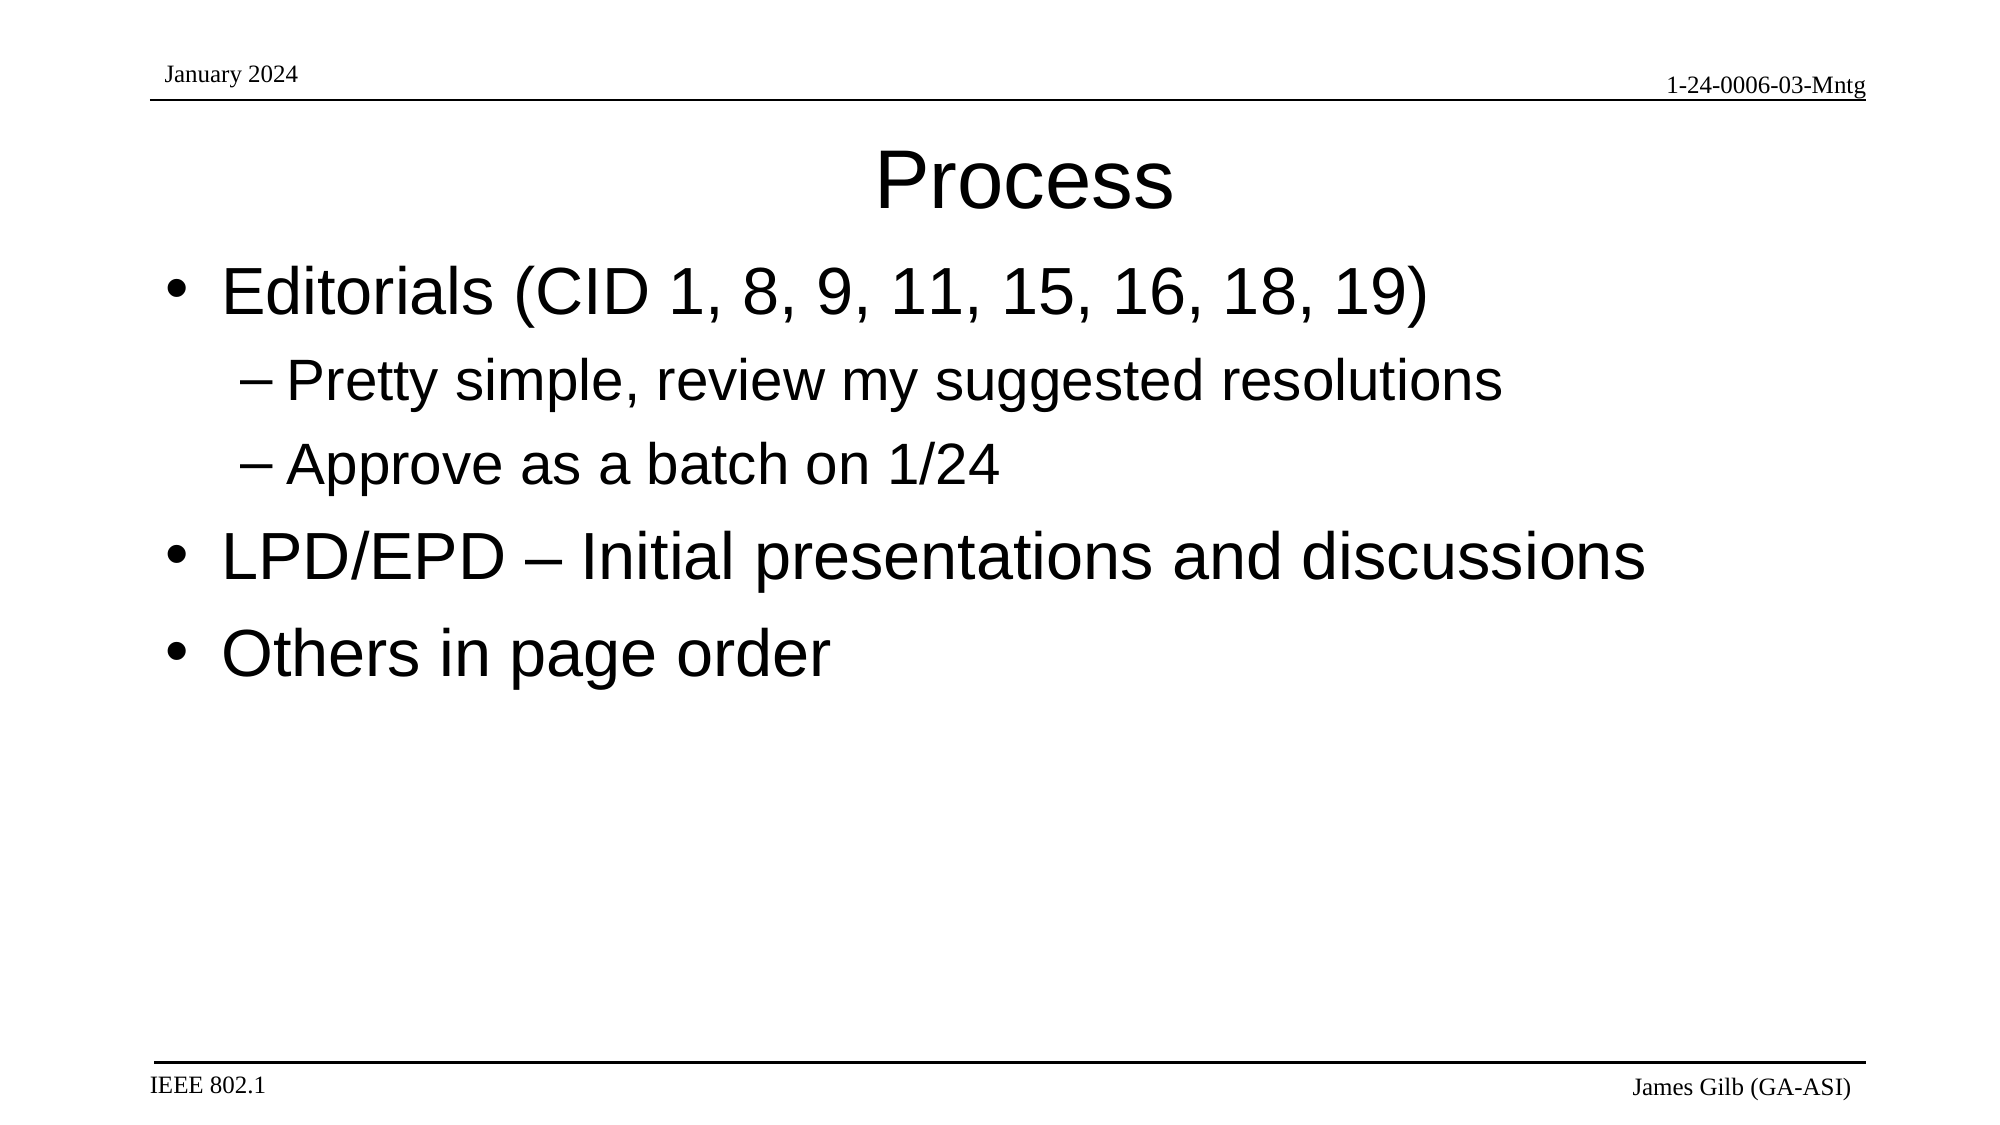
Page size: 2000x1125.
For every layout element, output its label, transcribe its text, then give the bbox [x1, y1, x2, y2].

list Editorials (CID 1, 8, 9, 11, 15, 16, 18, 19) Pretty simple, review my suggested resolutions Approve as a batch on 1/24 LPD/EPD – Initial presentations and discussions Others in page order [149, 239, 1900, 1051]
title Process [149, 112, 1900, 238]
